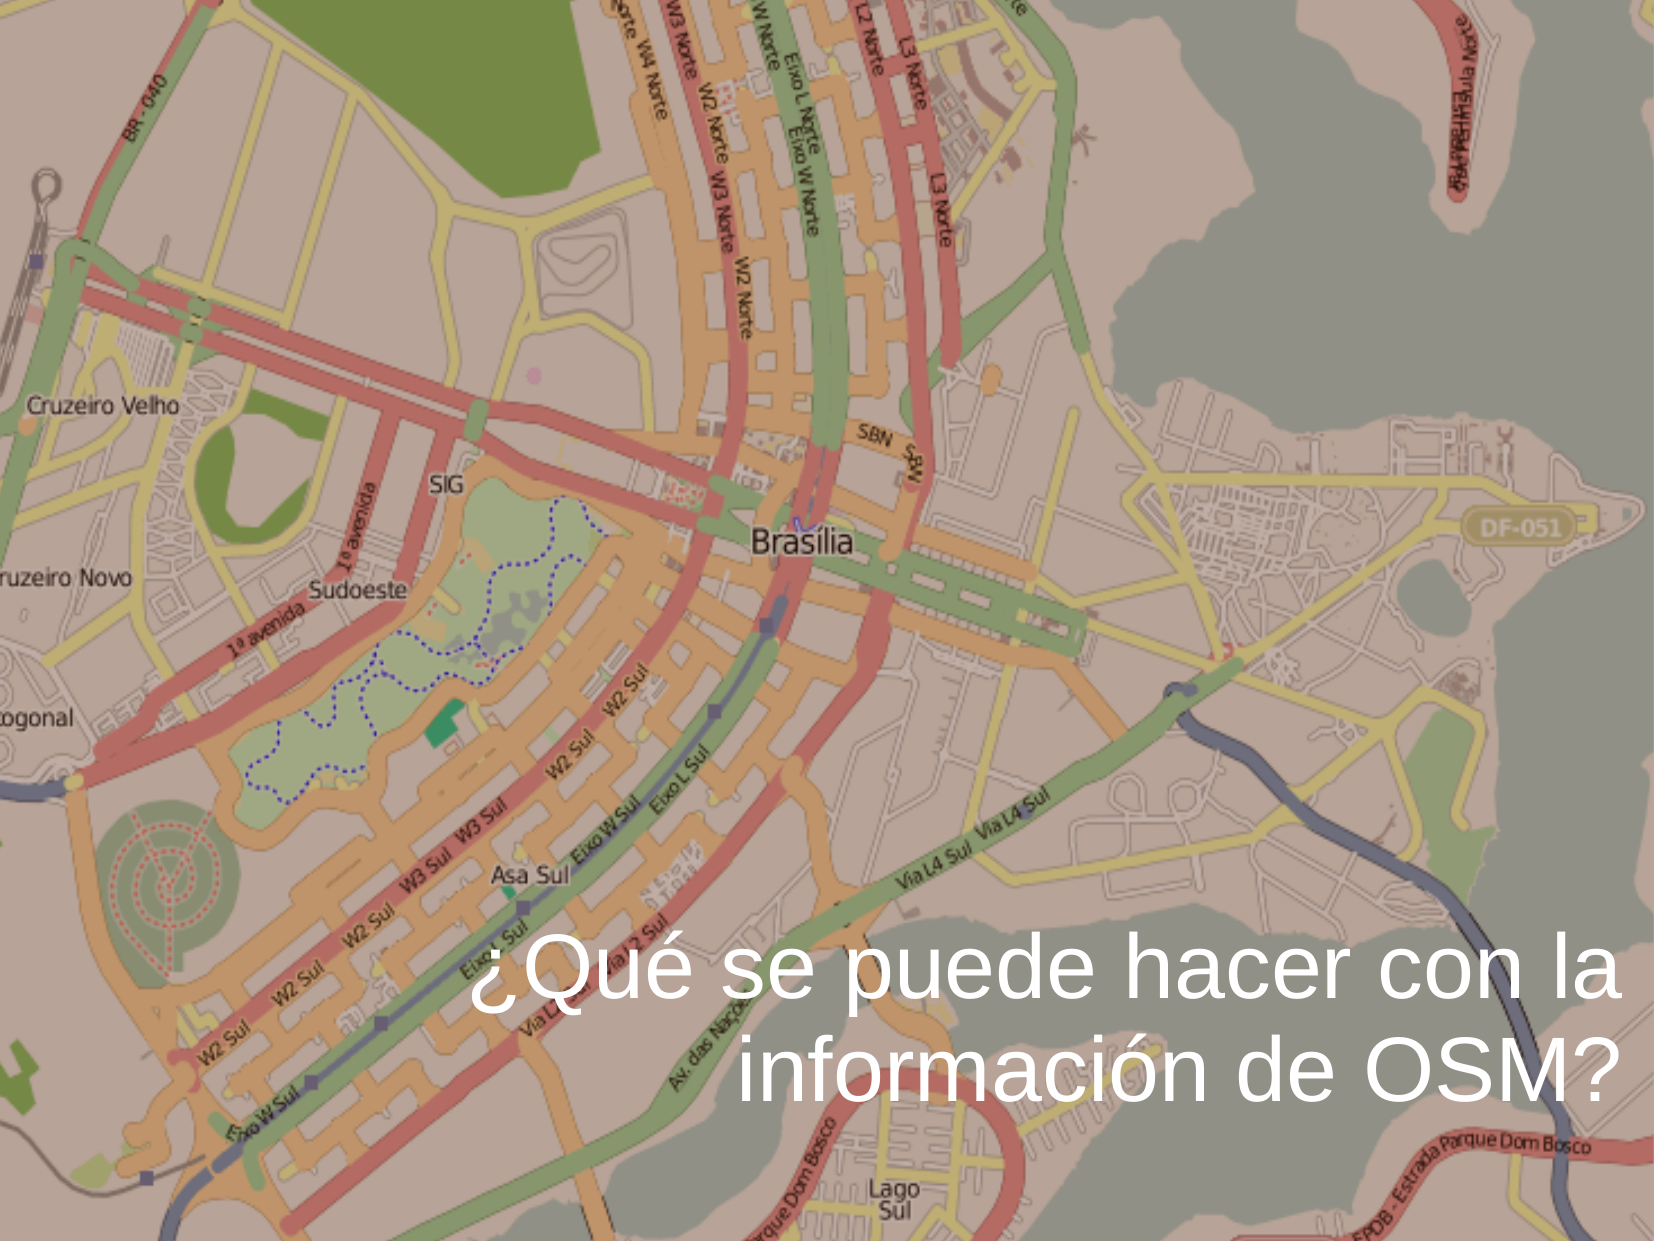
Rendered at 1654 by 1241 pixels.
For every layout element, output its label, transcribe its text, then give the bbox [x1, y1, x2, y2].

title ¿Qué se puede hacer con la información de OSM? [59, 916, 1625, 1122]
